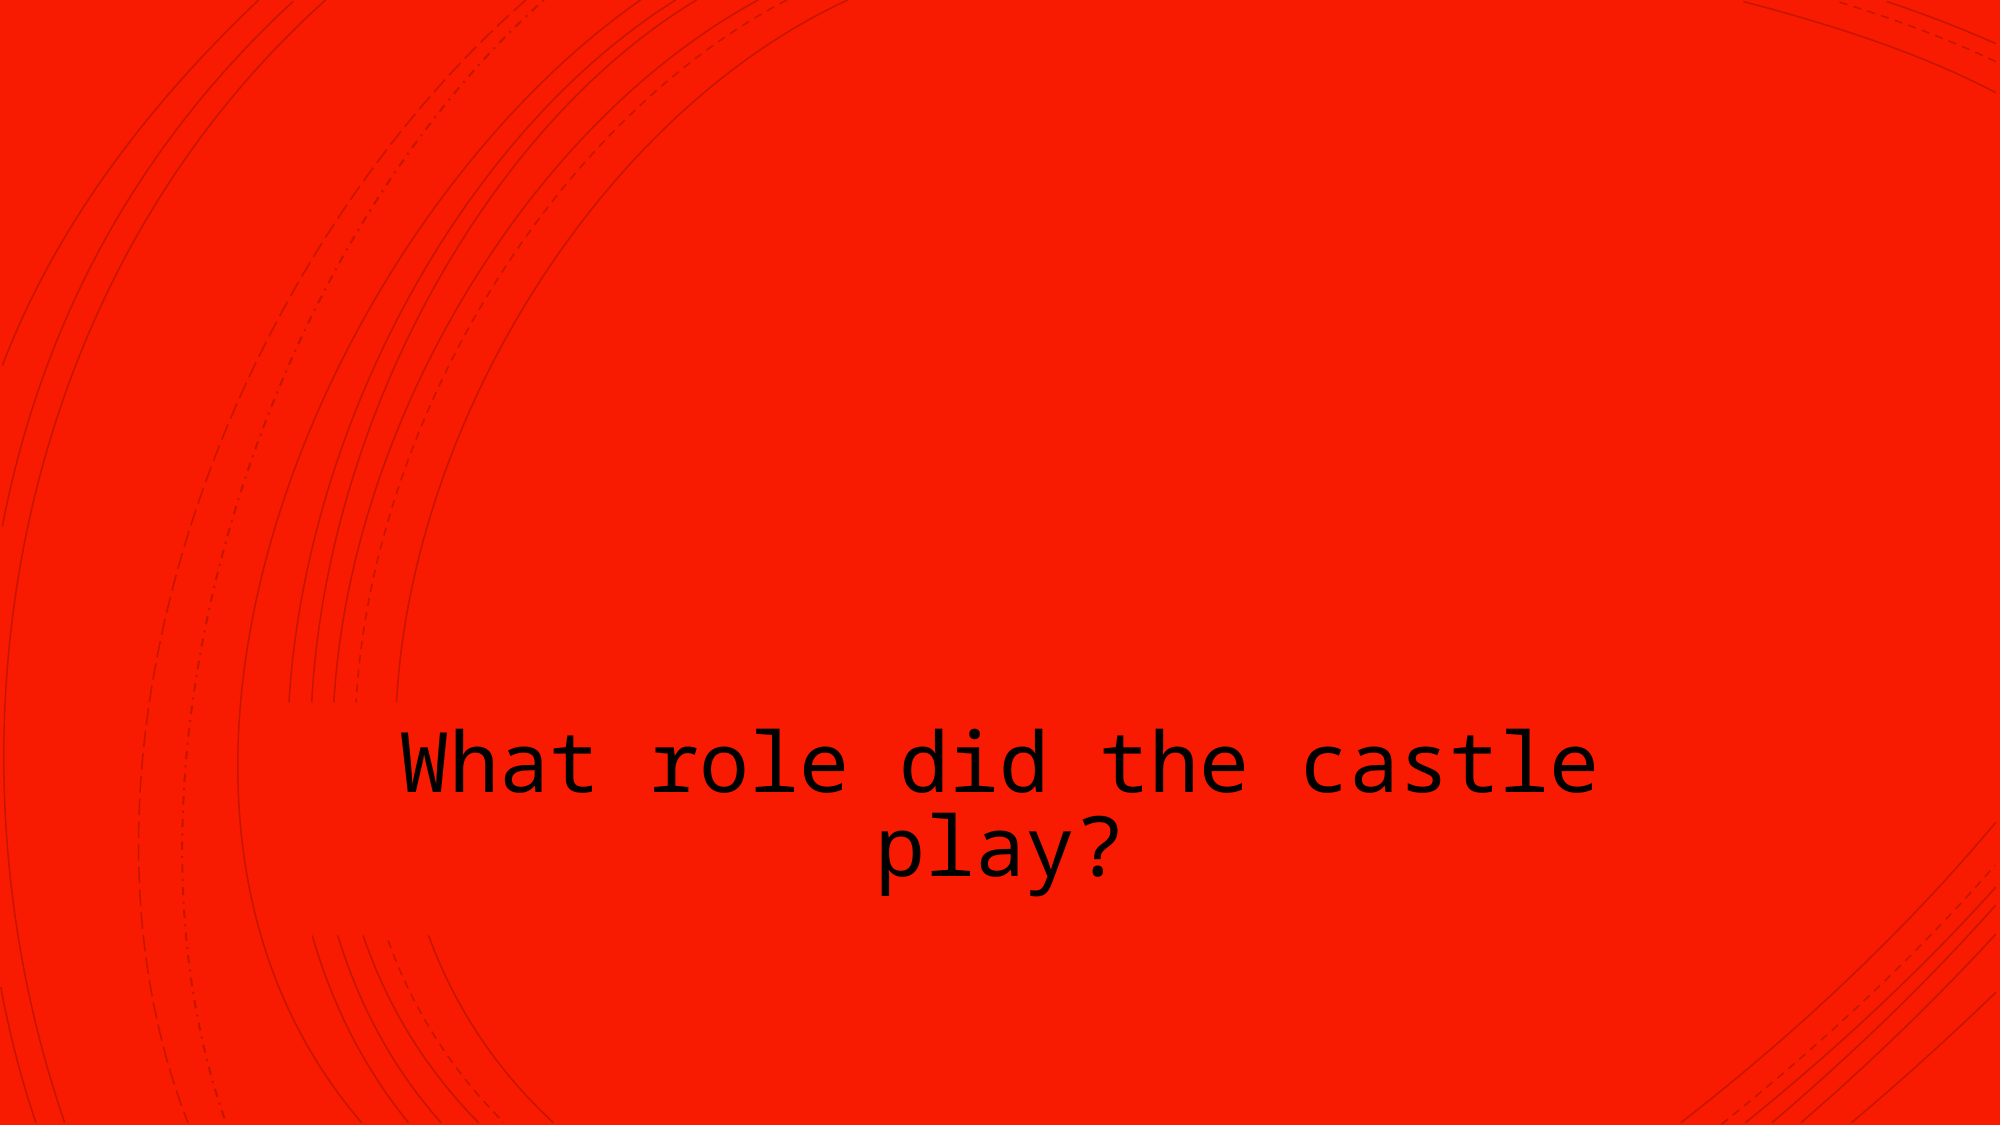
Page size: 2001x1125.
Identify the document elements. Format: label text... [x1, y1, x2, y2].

picture [85, 323, 1881, 764]
text_box [0, 0, 2000, 1125]
title What role did the castle play? [288, 716, 1712, 922]
